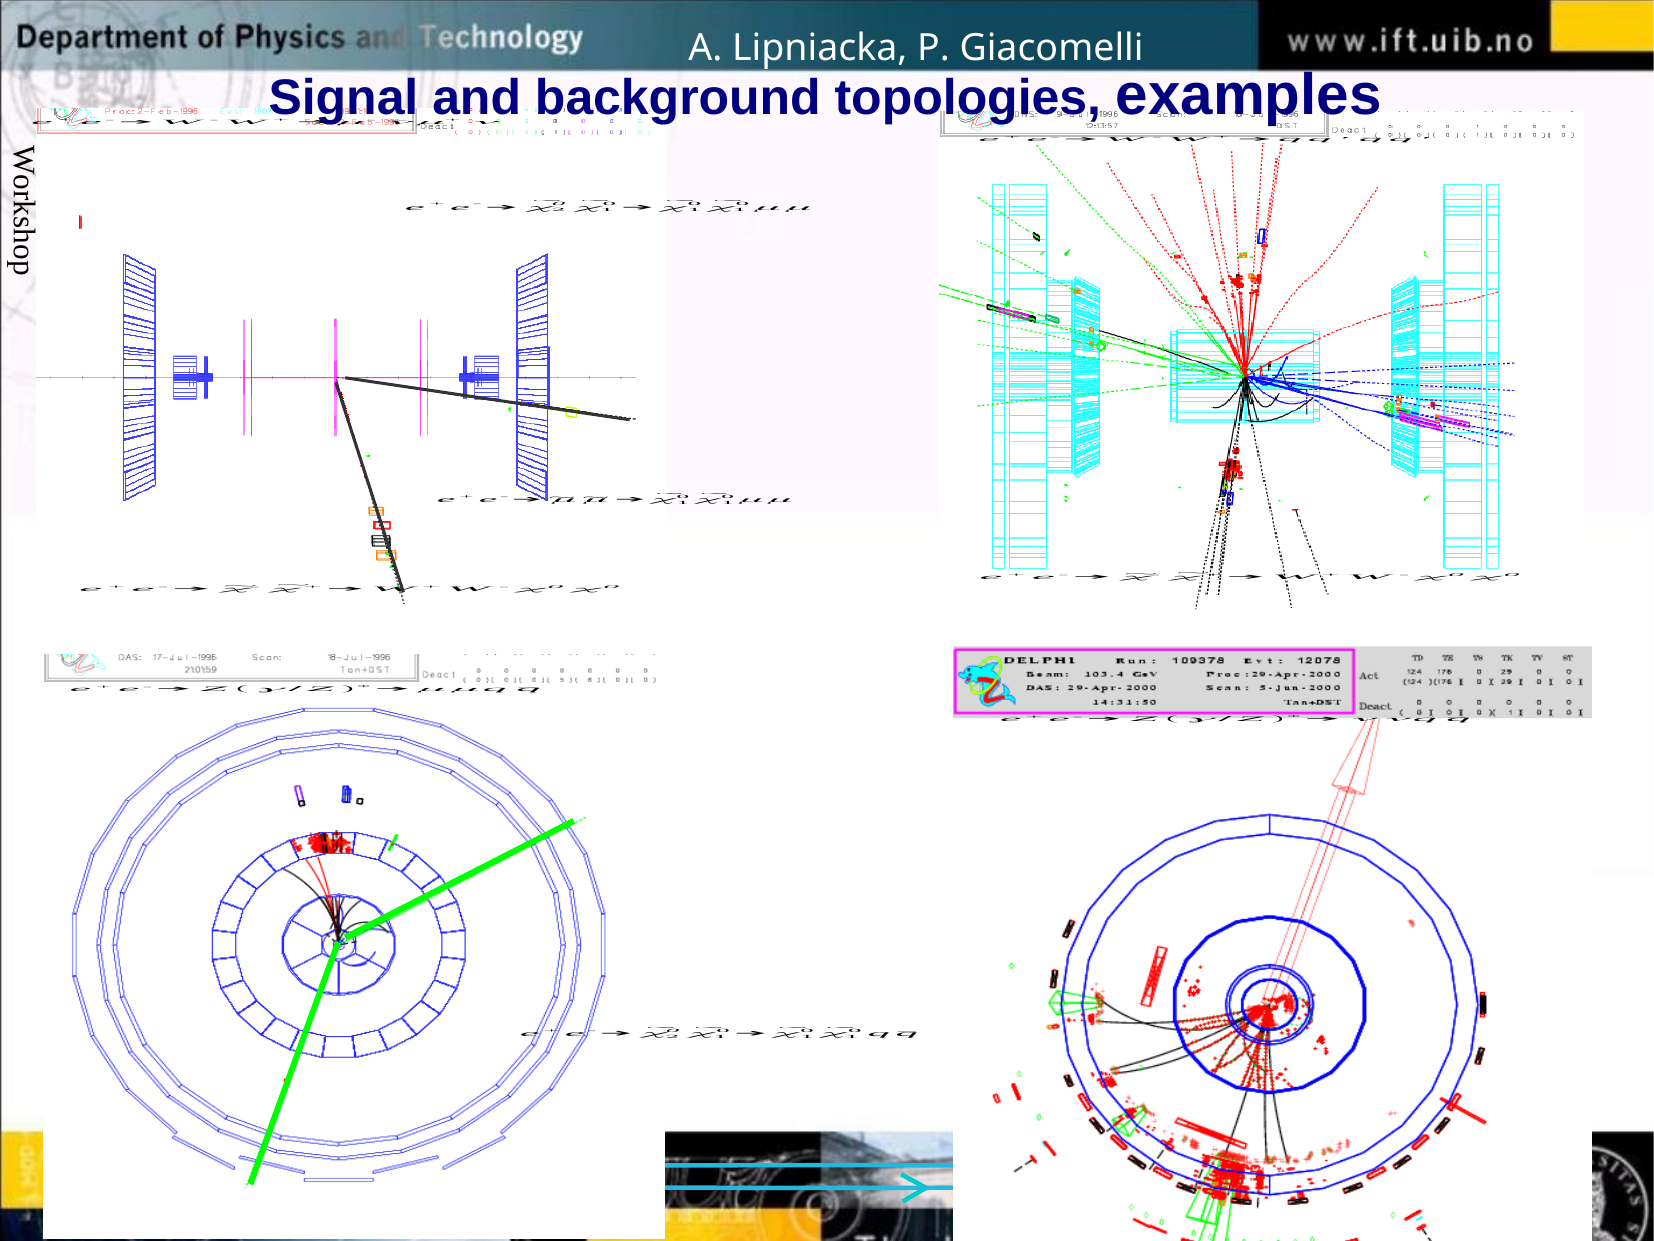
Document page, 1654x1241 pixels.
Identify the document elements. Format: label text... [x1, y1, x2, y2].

chart [987, 714, 1562, 796]
picture [0, 0, 1654, 1241]
chart [508, 1027, 1039, 1124]
title Signal and background topologies, examples [119, 1, 1532, 189]
chart [18, 117, 600, 195]
chart [393, 200, 928, 297]
chart [966, 572, 1586, 644]
chart [57, 684, 632, 766]
chart [966, 135, 1533, 207]
chart [65, 493, 925, 666]
